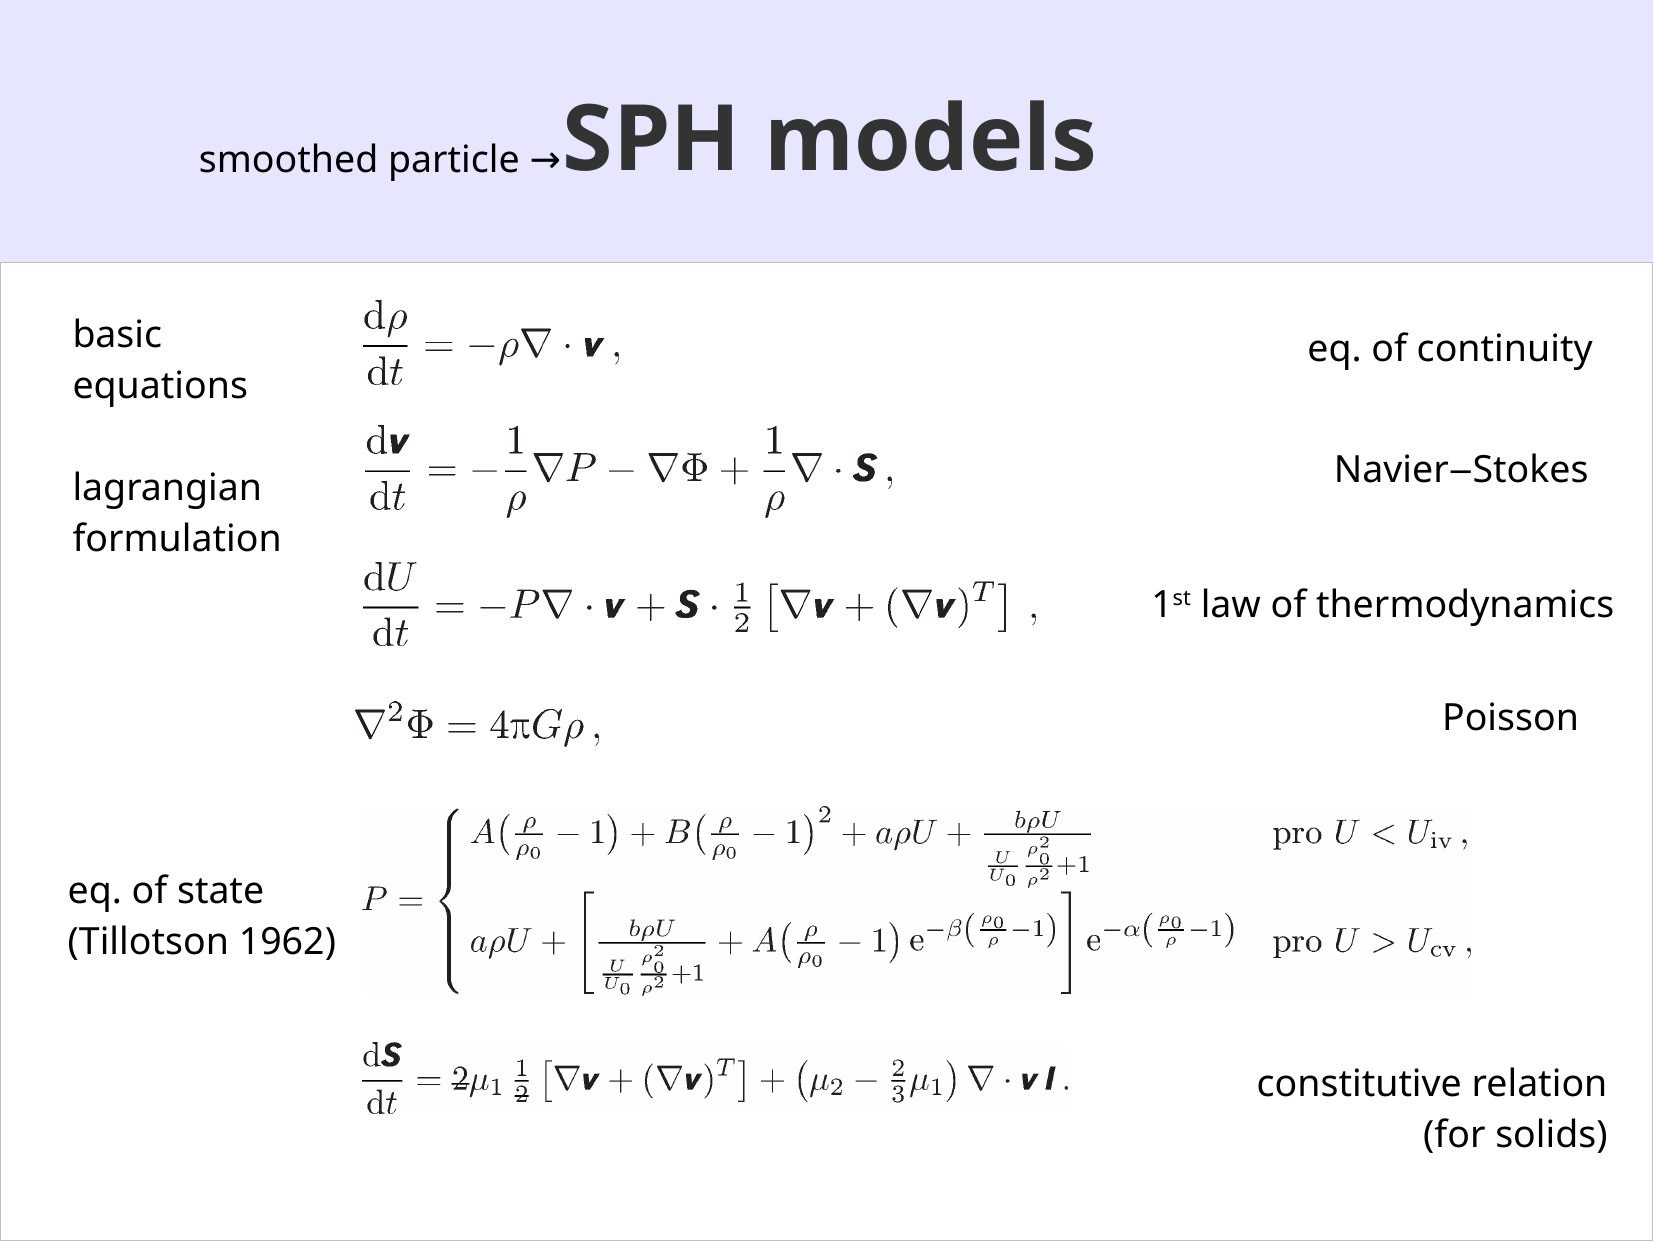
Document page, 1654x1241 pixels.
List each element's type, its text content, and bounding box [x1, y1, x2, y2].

text_box basic equations lagrangian formulation [57, 300, 265, 536]
picture [363, 300, 619, 385]
text_box eq. of continuity [1292, 314, 1574, 374]
text_box eq. of state (Tillotson 1962) [52, 856, 314, 960]
text_box Navier‒Stokes [1319, 435, 1571, 495]
text_box smoothed particle → [184, 125, 536, 185]
text_box 1st law of thermodynamics [1136, 569, 1572, 630]
picture [362, 806, 1471, 996]
text_box Poisson [1427, 683, 1572, 743]
picture [363, 562, 1036, 646]
title SPH models [124, 31, 1536, 239]
picture [355, 701, 599, 747]
picture [362, 1042, 1068, 1114]
picture [365, 425, 892, 518]
text_box constitutive relation (for solids) [1241, 1048, 1571, 1152]
